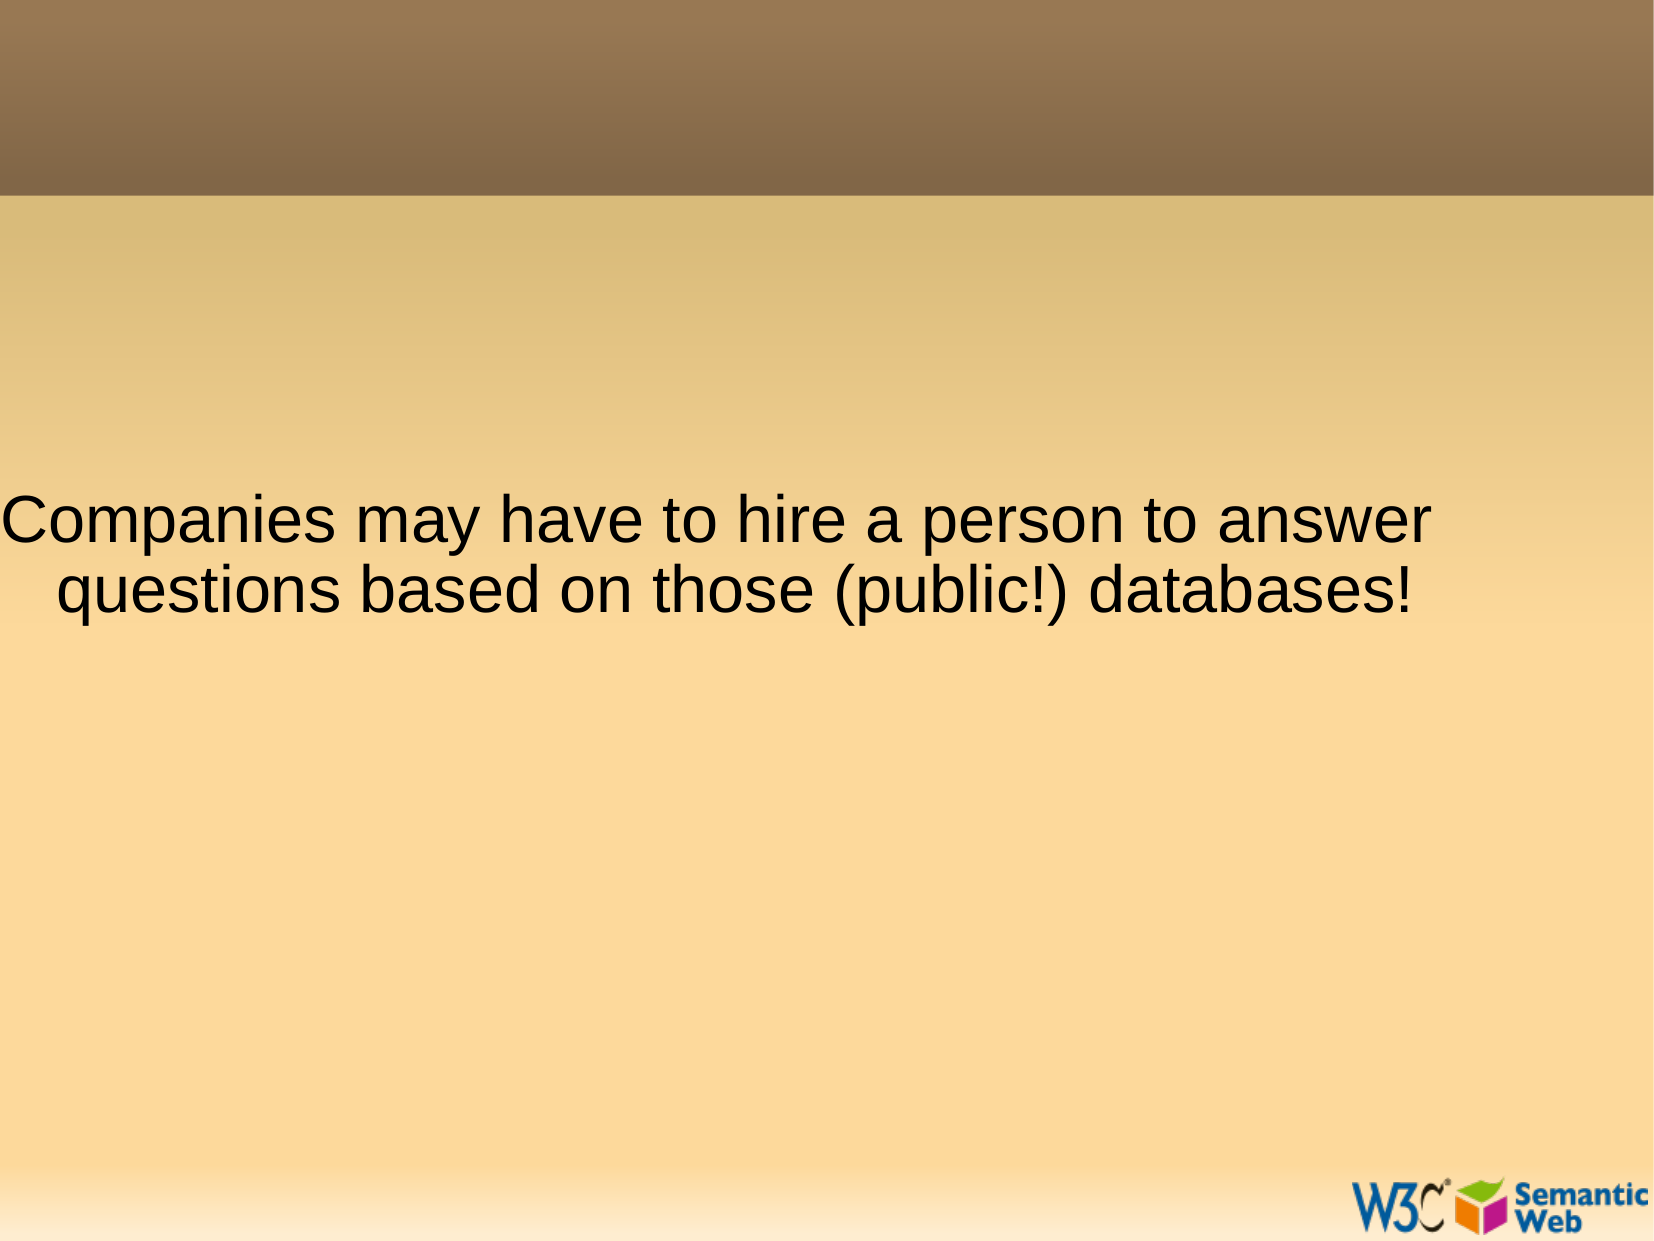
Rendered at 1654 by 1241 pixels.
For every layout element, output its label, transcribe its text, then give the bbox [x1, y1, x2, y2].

picture [0, 678, 1654, 1241]
list Companies may have to hire a person to answer questions based on those (public!) databases! [0, 482, 1654, 678]
picture [0, 0, 1654, 482]
